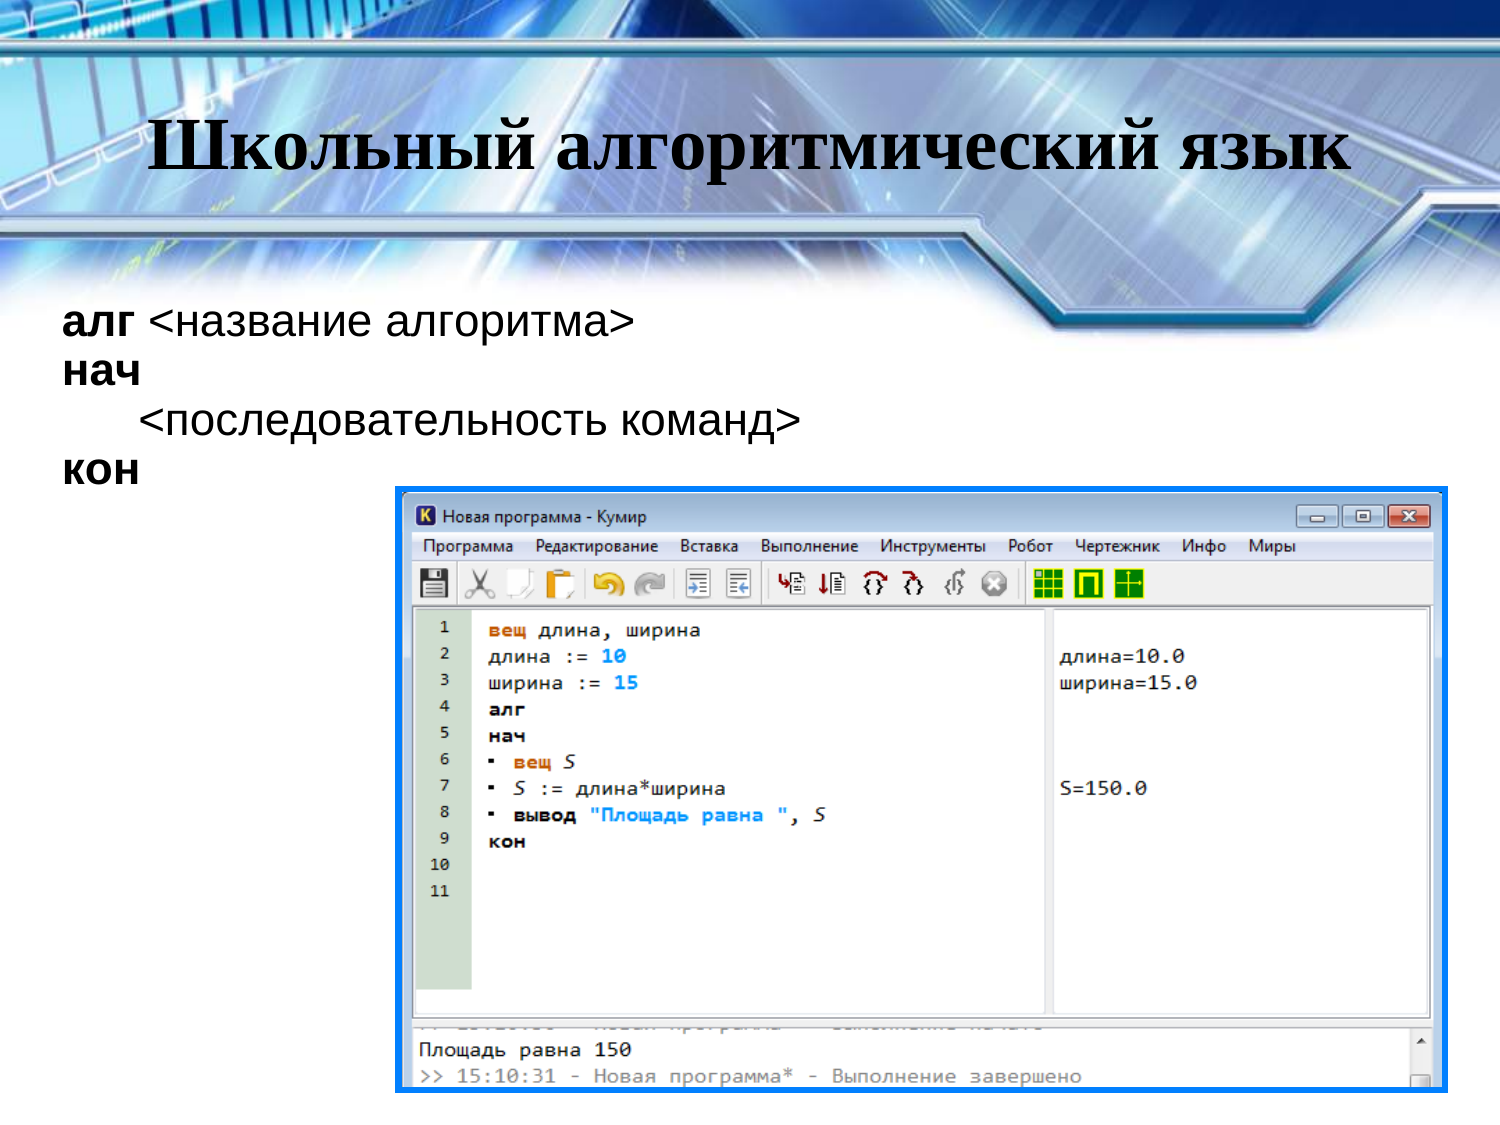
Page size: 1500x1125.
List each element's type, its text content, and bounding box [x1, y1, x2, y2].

title Школьный алгоритмический язык [75, 45, 1426, 233]
picture [0, 0, 1500, 1125]
text_box алг <название алгоритма> нач <последовательность команд> кон [47, 283, 1430, 503]
